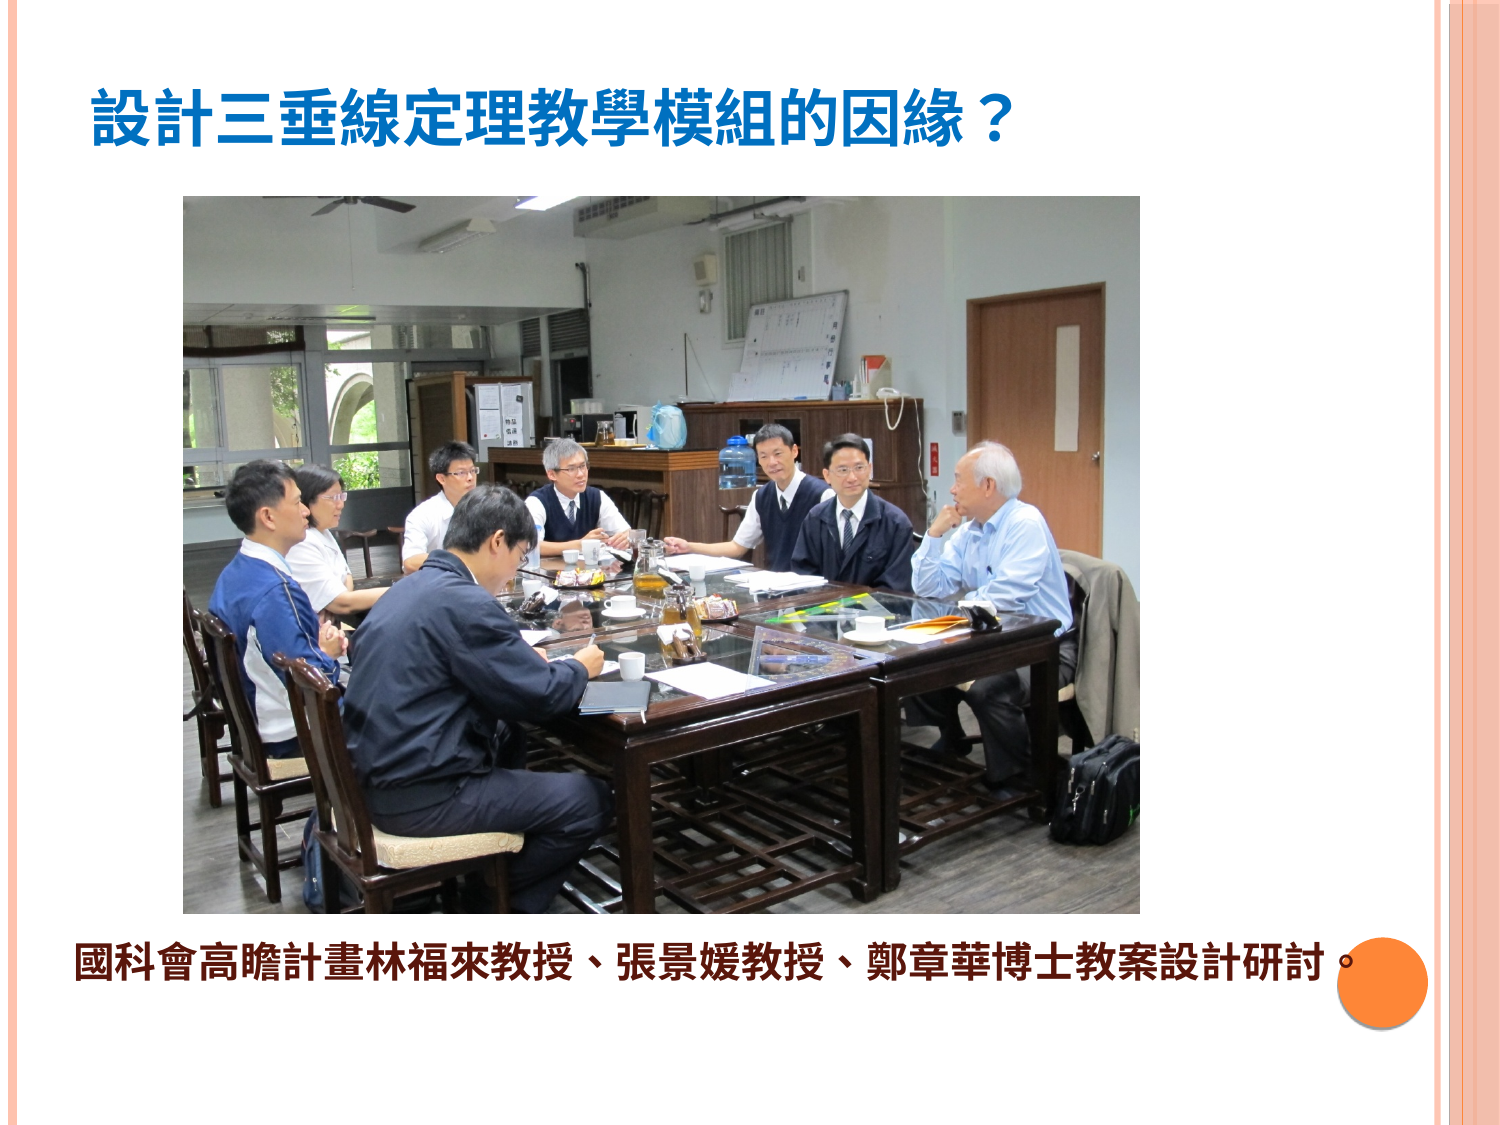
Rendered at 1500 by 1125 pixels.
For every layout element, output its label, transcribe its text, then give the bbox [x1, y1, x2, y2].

title 設計三垂線定理教學模組的因緣？ [75, 45, 1300, 161]
text_box 國科會高瞻計畫林福來教授、張景媛教授、鄭章華博士教案設計研討。 [58, 928, 1383, 994]
picture [183, 196, 1140, 914]
